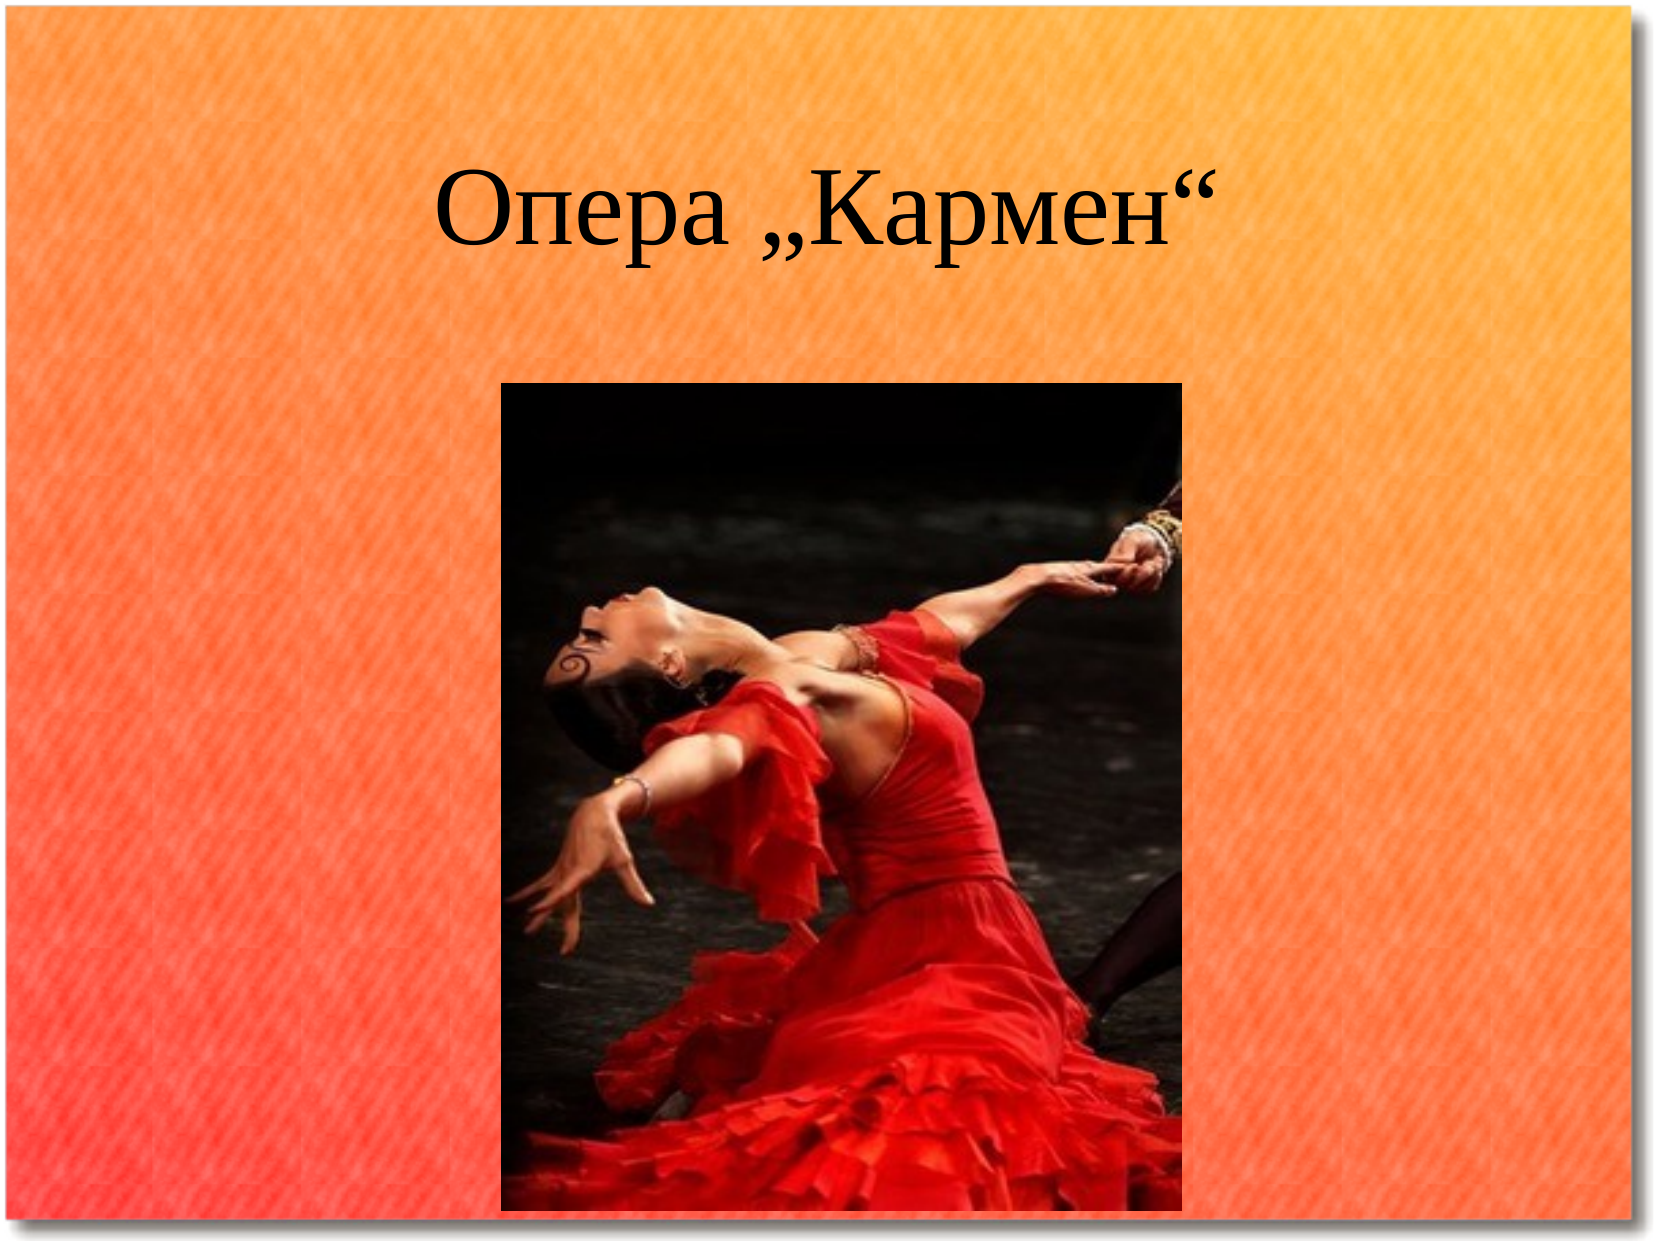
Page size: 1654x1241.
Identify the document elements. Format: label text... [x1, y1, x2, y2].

title Опера „Кармен“ [121, 110, 1534, 303]
picture [0, 0, 1654, 1241]
